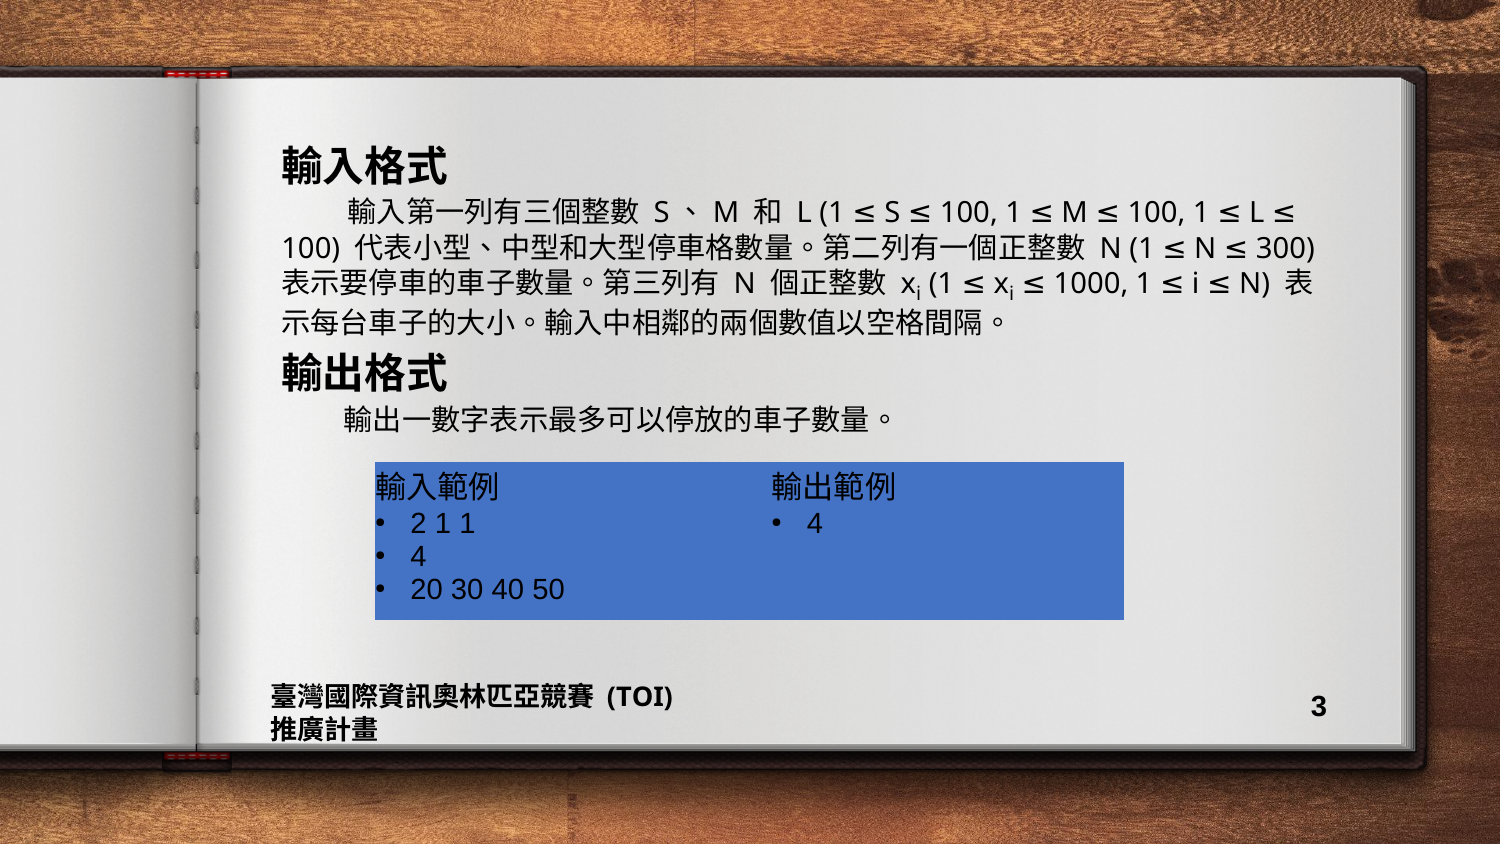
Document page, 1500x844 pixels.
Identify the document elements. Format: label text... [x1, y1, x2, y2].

text_box [1295, 672, 1386, 737]
text_box 輸出格式 輸出一數字表示最多可以停放的車子數量。 [266, 339, 1368, 445]
text_box 輸入格式 輸入第一列有三個整數 S、M 和 L (1 ≤ S ≤ 100, 1 ≤ M ≤ 100, 1 ≤ L ≤ 100) 代表小型、中型和大型停車格數量。第二列有一個正整數 N (1 ≤ N ≤ 300) 表示要停車的車子數量。第三列有 N 個正整數 xi (1 ≤ xi ≤ 1000, 1 ≤ i ≤ N) 表示每台車子的大小。輸入中相鄰的兩個數值以空格間隔。 [266, 132, 1356, 339]
table_header 輸出範例 4 [771, 462, 1124, 620]
table_header 輸入範例 2 1 1 4 20 30 40 50 [375, 462, 771, 620]
